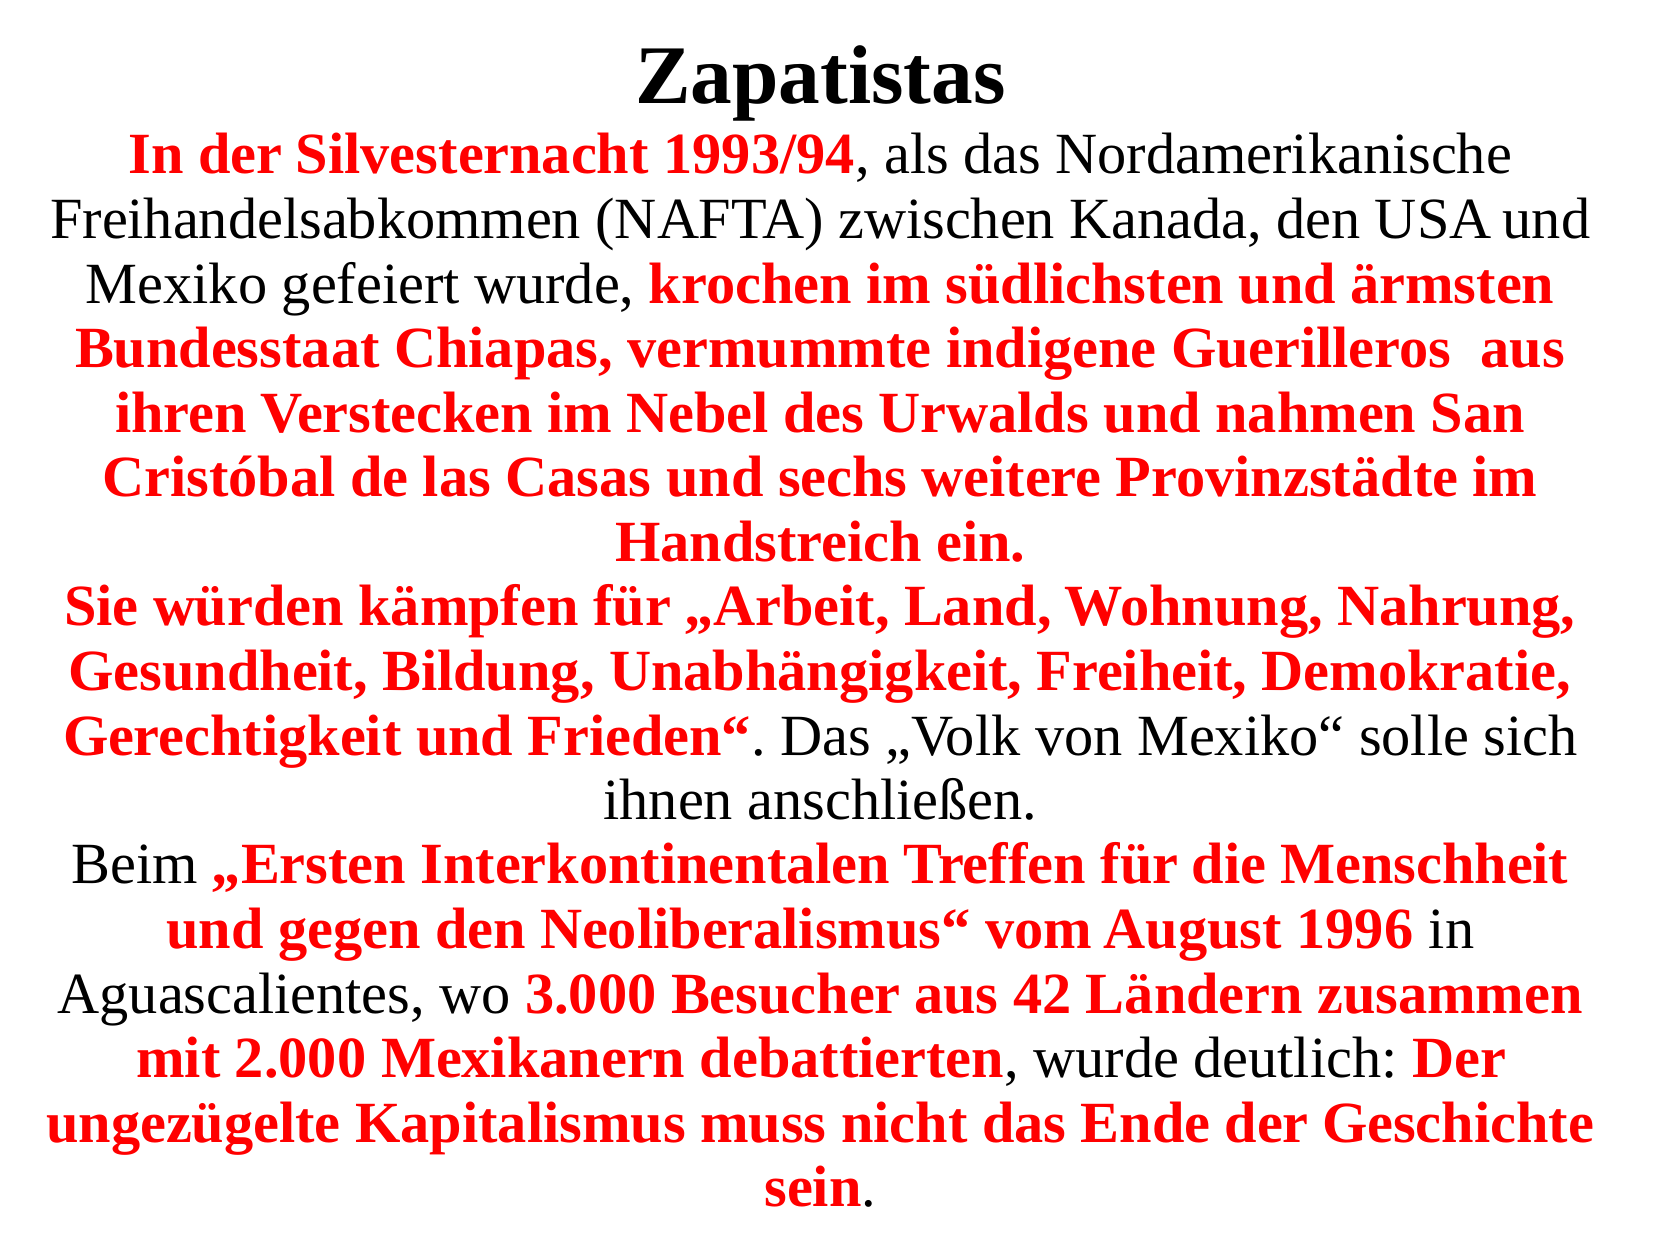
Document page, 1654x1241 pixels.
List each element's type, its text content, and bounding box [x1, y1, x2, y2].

text_box Zapatistas In der Silvesternacht 1993/94, als das Nordamerikanische Freihandelsabkommen (NAFTA) zwischen Kanada, den USA und Mexiko gefeiert wurde, krochen im südlichsten und ärmsten Bundesstaat Chiapas, vermummte indigene Guerilleros aus ihren Verstecken im Nebel des Urwalds und nahmen San Cristóbal de las Casas und sechs weitere Provinzstädte im Handstreich ein. Sie würden kämpfen für „Arbeit, Land, Wohnung, Nahrung, Gesundheit, Bildung, Unabhängigkeit, Freiheit, Demokratie, Gerechtigkeit und Frieden“. Das „Volk von Mexiko“ solle sich ihnen anschließen. Beim „Ersten Interkontinentalen Treffen für die Menschheit und gegen den Neoliberalismus“ vom August 1996 in Aguascalientes, wo 3.000 Besucher aus 42 Ländern zusammen mit 2.000 Mexikanern debattierten, wurde deutlich: Der ungezügelte Kapitalismus muss nicht das Ende der Geschichte sein. [31, 22, 1623, 1232]
